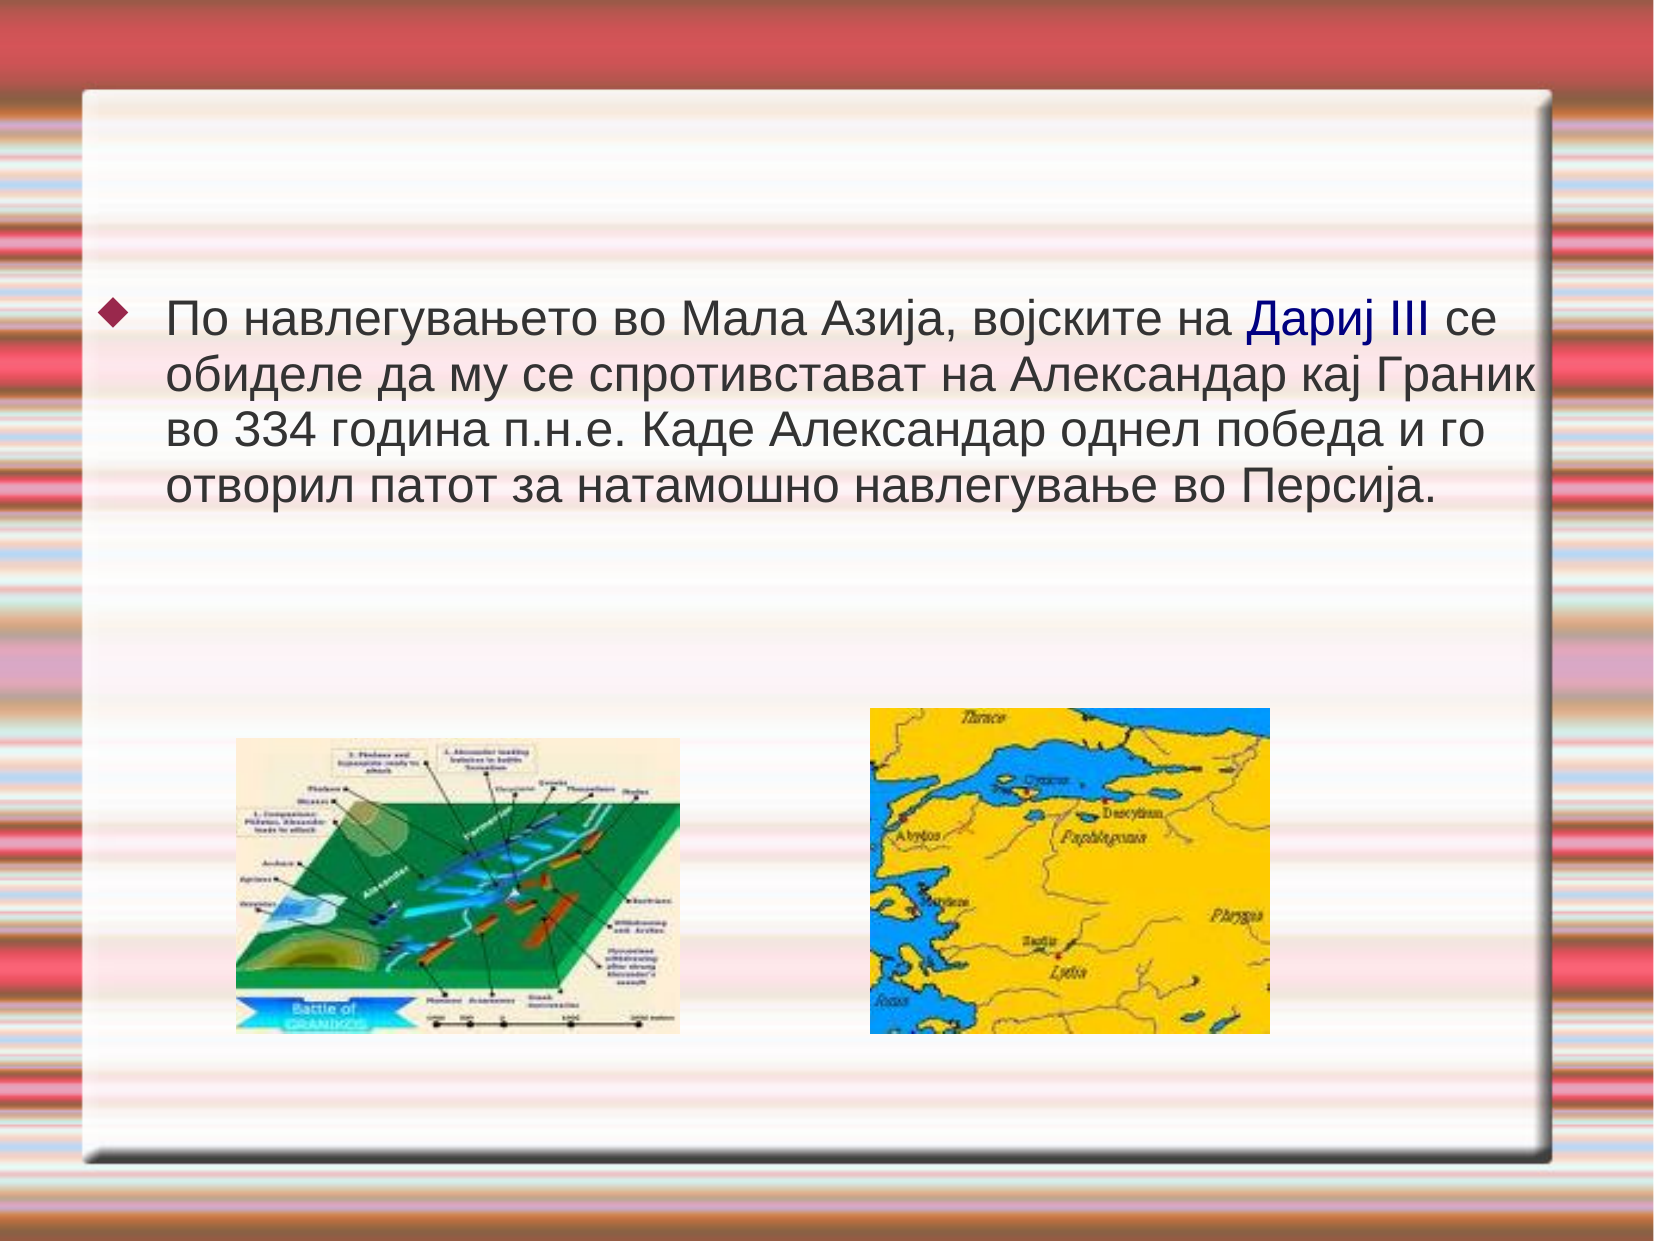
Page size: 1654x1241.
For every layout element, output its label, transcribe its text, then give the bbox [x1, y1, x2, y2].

list По навлегувањето во Мала Азија, војските на Дариј III се обиделе да му се спротивстават на Александар кај Граник во 334 година п.н.е. Каде Александар однел победа и го отворил патот за натамошно навлегување во Персија. [82, 290, 1571, 1109]
picture [0, 0, 1654, 1241]
